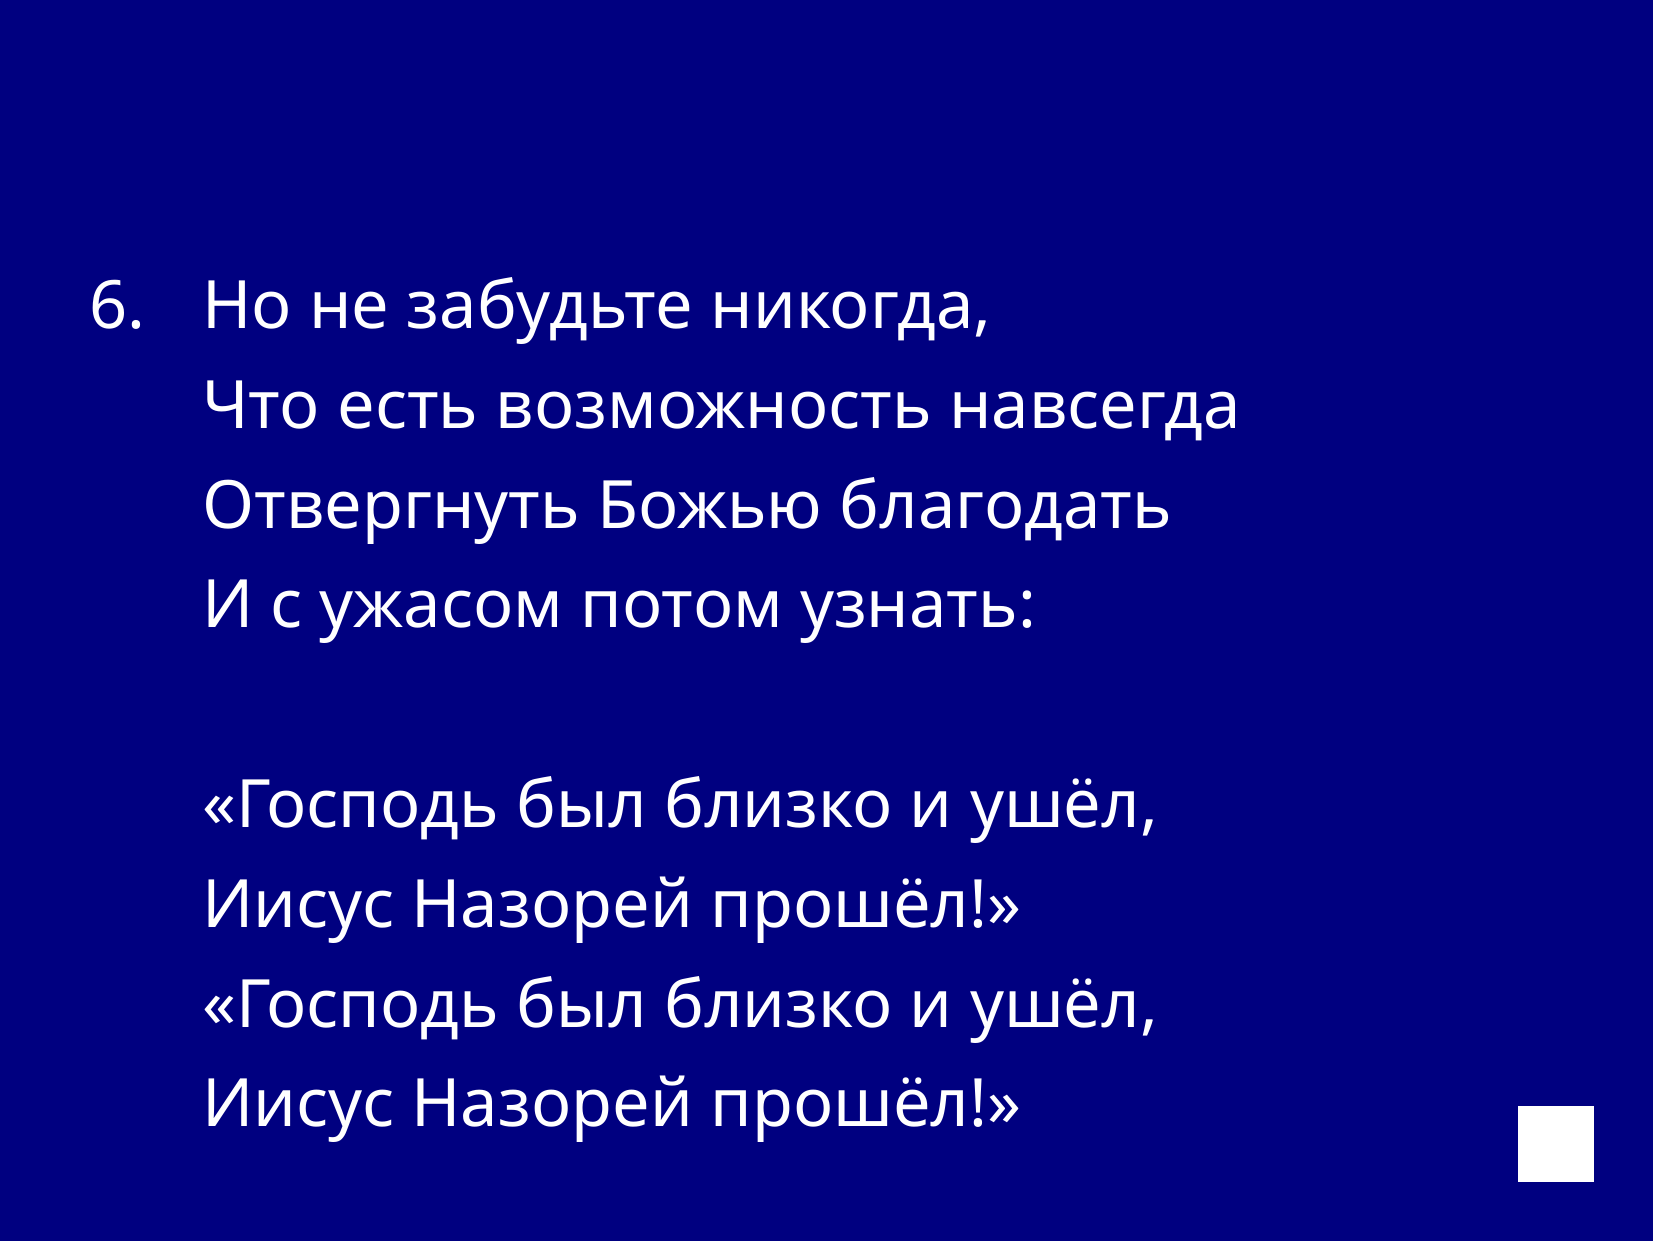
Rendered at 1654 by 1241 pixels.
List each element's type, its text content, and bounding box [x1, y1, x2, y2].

text_box [1518, 1106, 1594, 1182]
text_box 6. Но не забудьте никогда, Что есть возможность навсегда Отвергнуть Божью благодать И с ужасом потом узнать: «Господь был близко и ушёл, Иисус Назорей прошёл!» «Господь был близко и ушёл, Иисус Назорей прошёл!» [75, 150, 1576, 1163]
